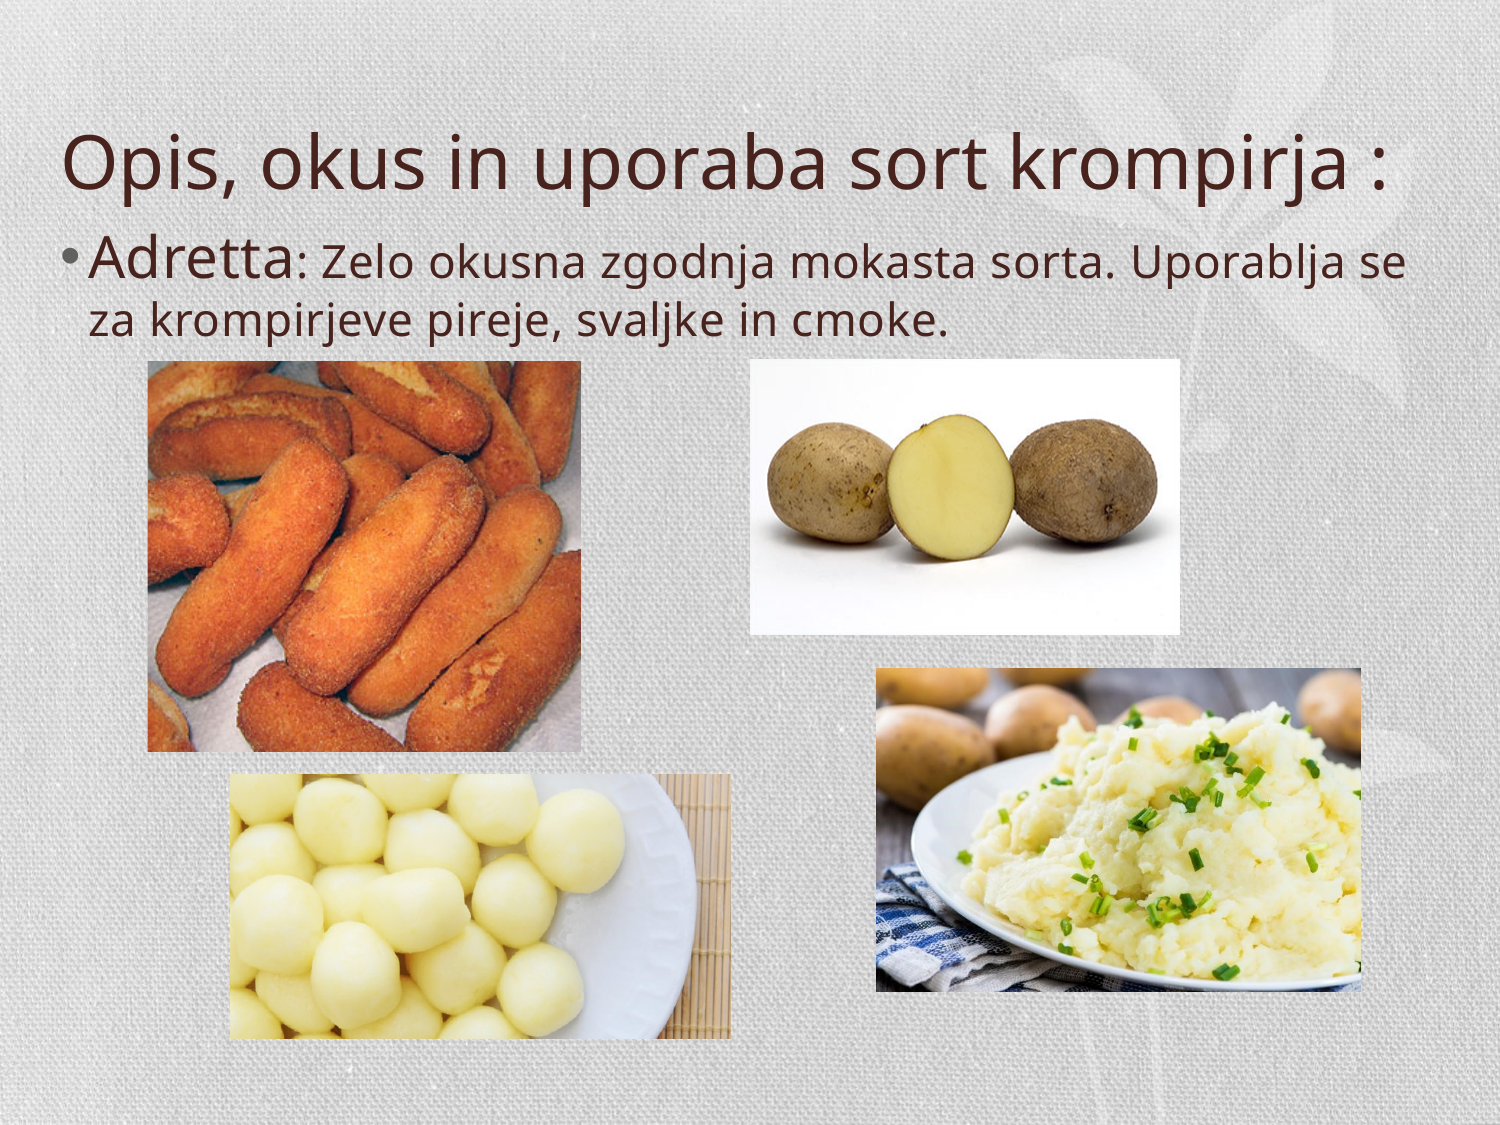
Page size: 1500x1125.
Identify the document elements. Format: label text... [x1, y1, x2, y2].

picture [0, 0, 1500, 1125]
list Adretta: Zelo okusna zgodnja mokasta sorta. Uporablja se za krompirjeve pireje, svaljke in cmoke. [45, 213, 1483, 409]
title Opis, okus in uporaba sort krompirja : [45, 37, 1455, 213]
